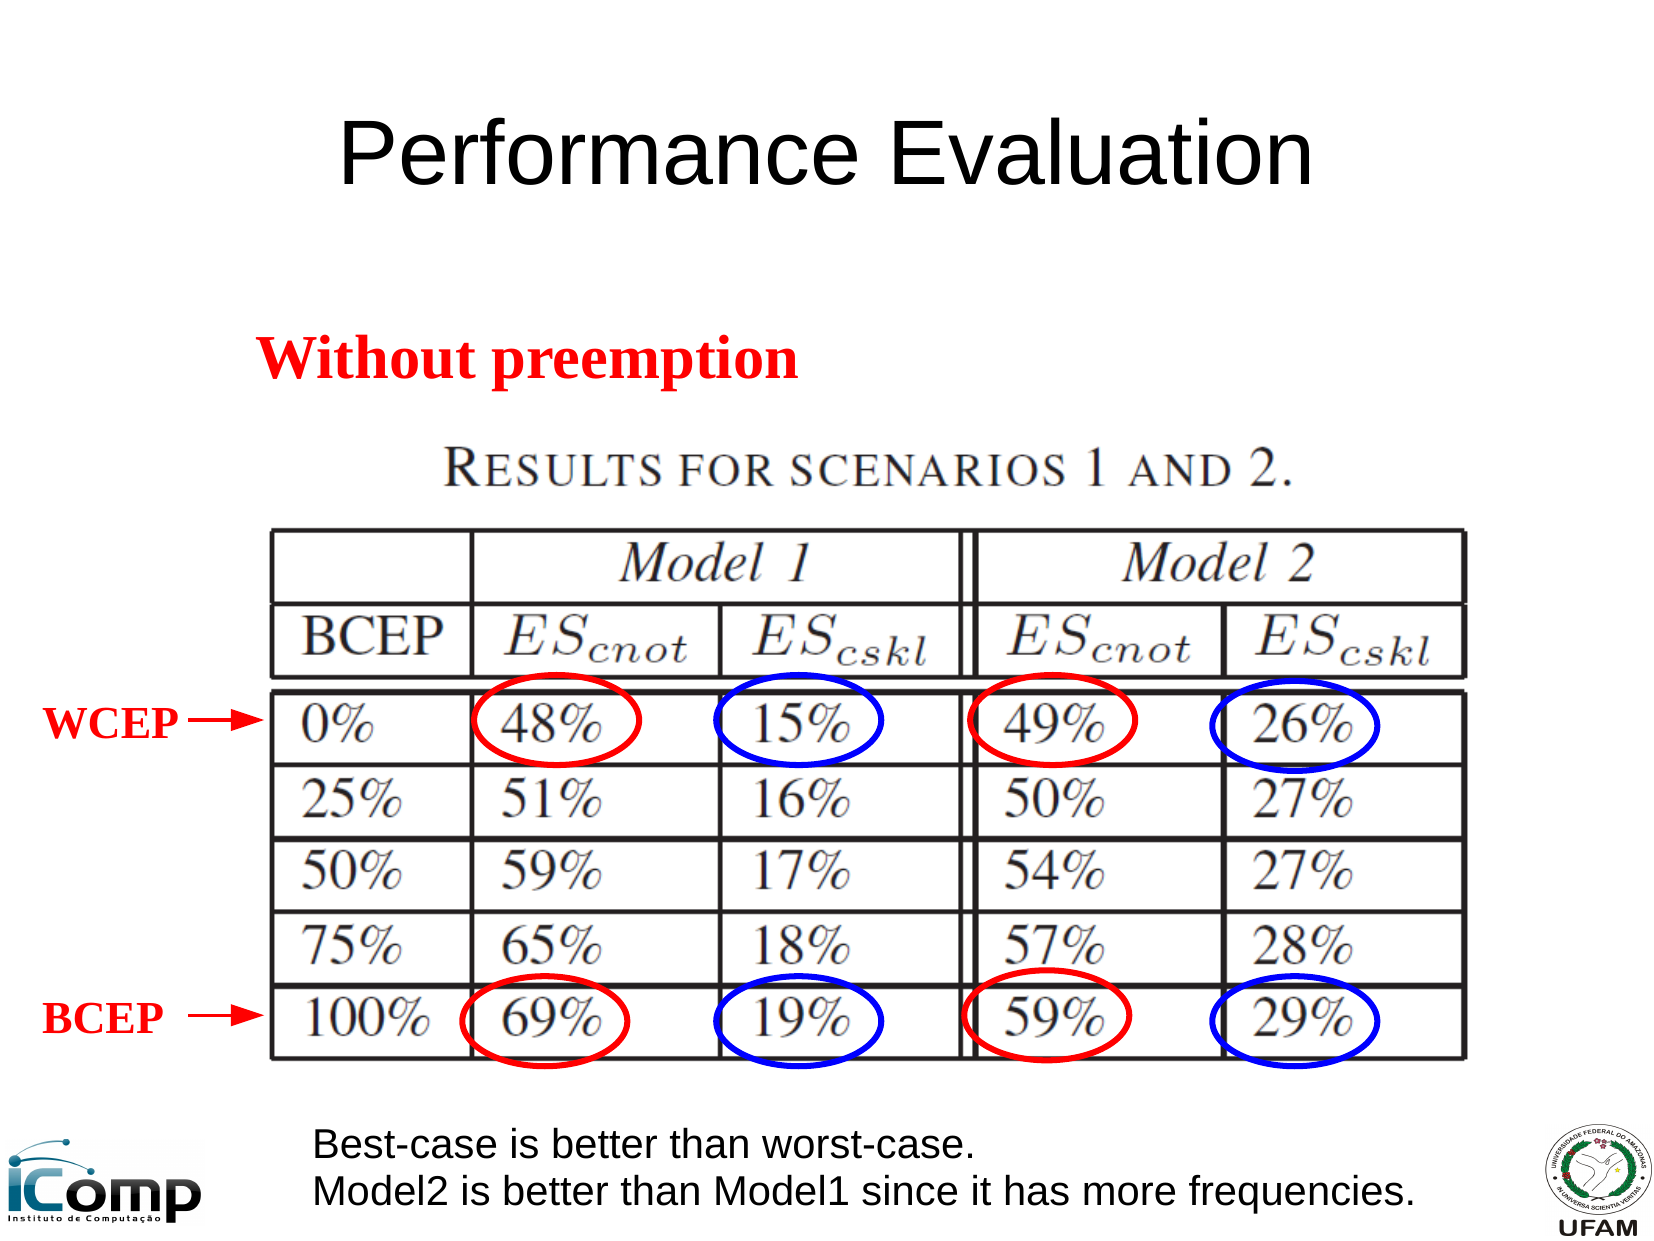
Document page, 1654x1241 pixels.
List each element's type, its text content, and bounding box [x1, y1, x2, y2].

text_box Without preemption [240, 315, 815, 400]
title Performance Evaluation [82, 49, 1571, 257]
picture [466, 980, 624, 1063]
text_box Best-case is better than worst-case. Model2 is better than Model1 since it has more frequencies. [297, 1113, 1432, 1222]
text_box BCEP [27, 985, 179, 1052]
picture [245, 444, 1488, 1069]
picture [1216, 980, 1374, 1063]
picture [5, 1139, 205, 1226]
picture [1545, 1124, 1652, 1236]
text_box WCEP [27, 690, 195, 757]
picture [720, 980, 878, 1063]
